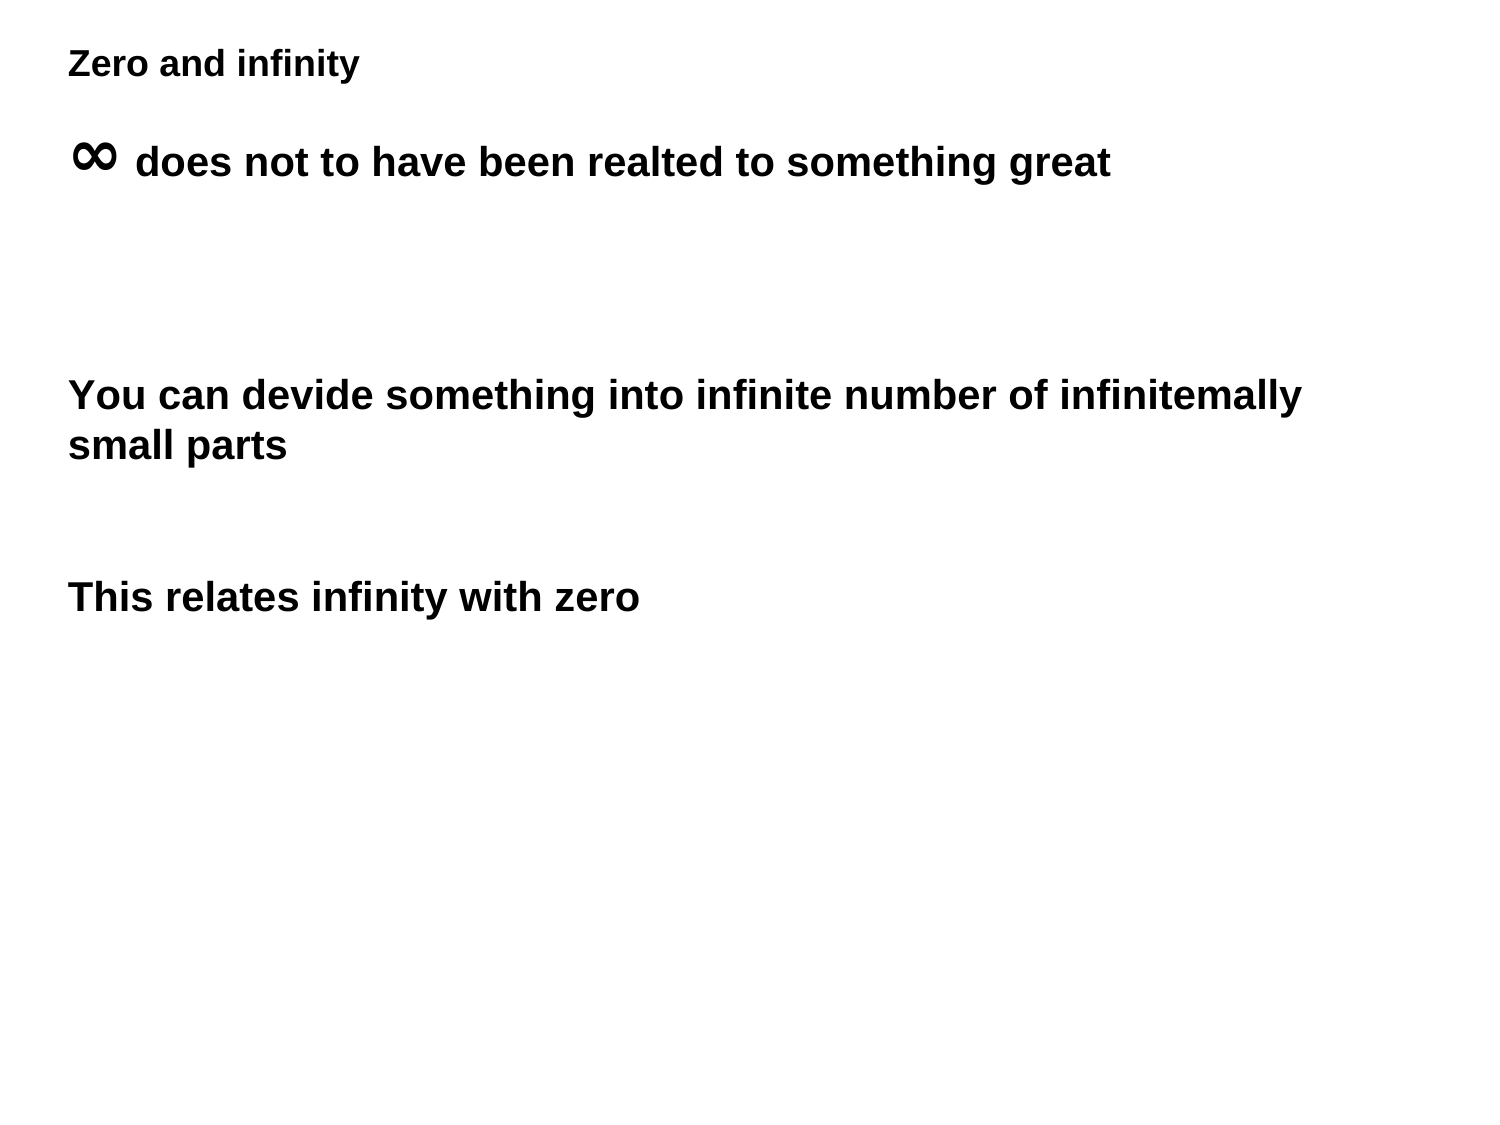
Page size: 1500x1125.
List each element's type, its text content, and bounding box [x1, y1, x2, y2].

text_box Zero and infinity ∞ does not to have been realted to something great You can devide something into infinite number of infinitemally small parts This relates infinity with zero [53, 30, 1436, 628]
